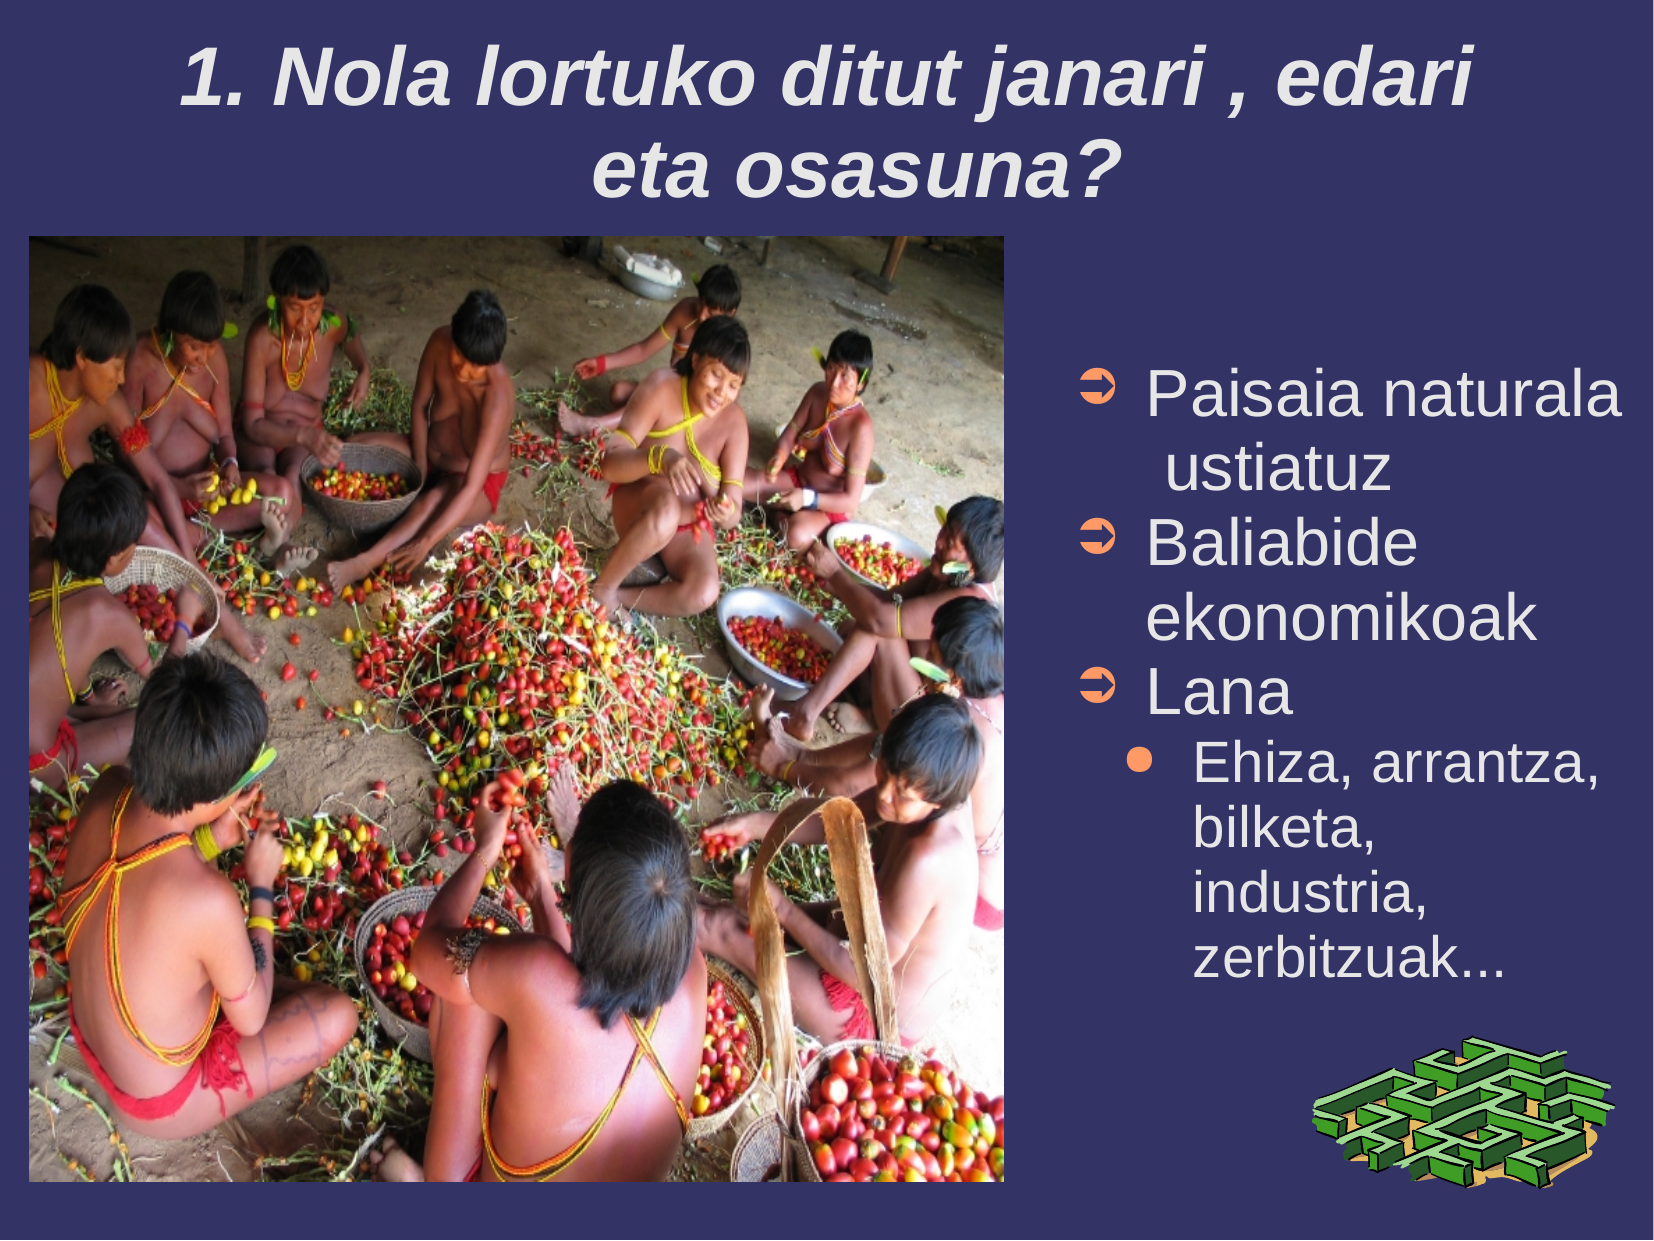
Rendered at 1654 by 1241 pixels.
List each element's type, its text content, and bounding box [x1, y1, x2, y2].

picture [29, 236, 1004, 1182]
title 1. Nola lortuko ditut janari , edari eta osasuna? [121, 26, 1534, 219]
list Paisaia naturala ustiatuz Baliabide ekonomikoak Lana Ehiza, arrantza, bilketa, industria, zerbitzuak... [1062, 355, 1625, 989]
